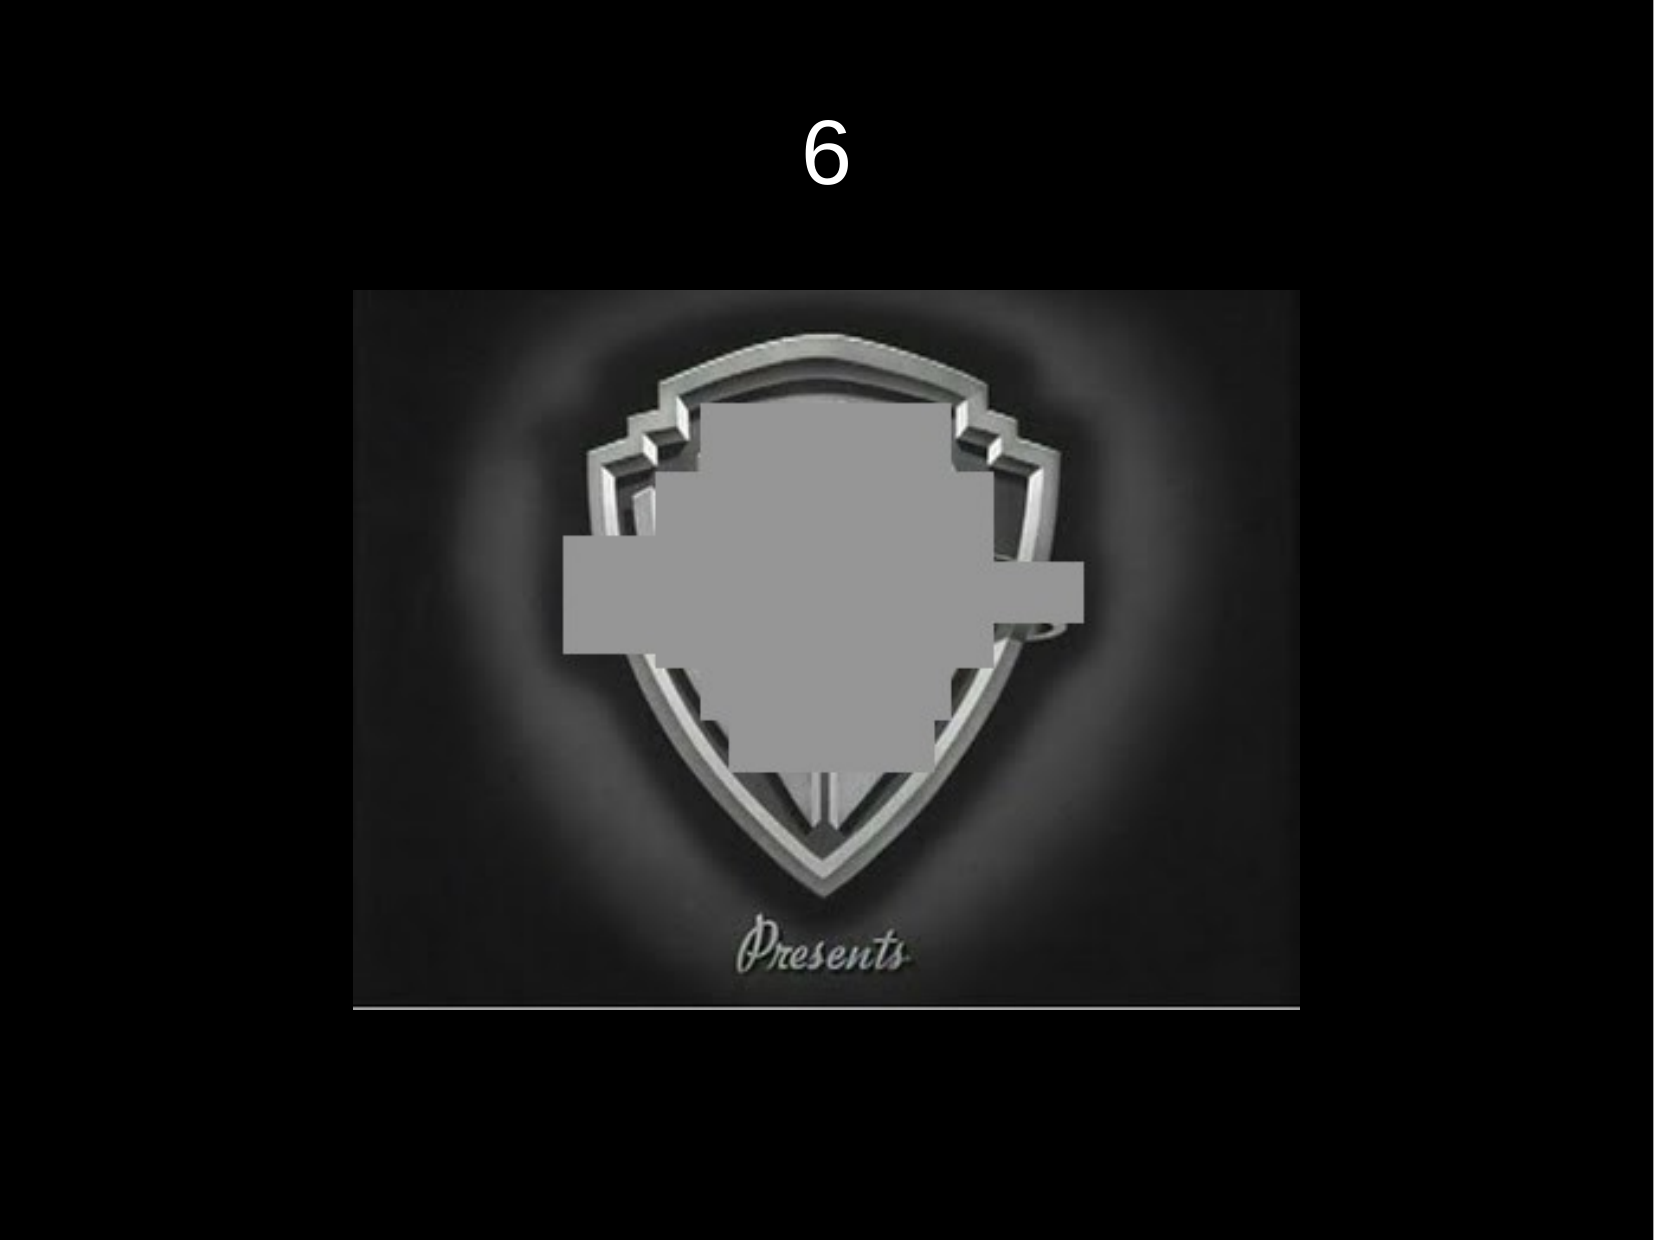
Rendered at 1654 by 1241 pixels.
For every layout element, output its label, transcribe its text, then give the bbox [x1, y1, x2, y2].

title 6 [82, 49, 1571, 257]
picture [353, 290, 1300, 1010]
